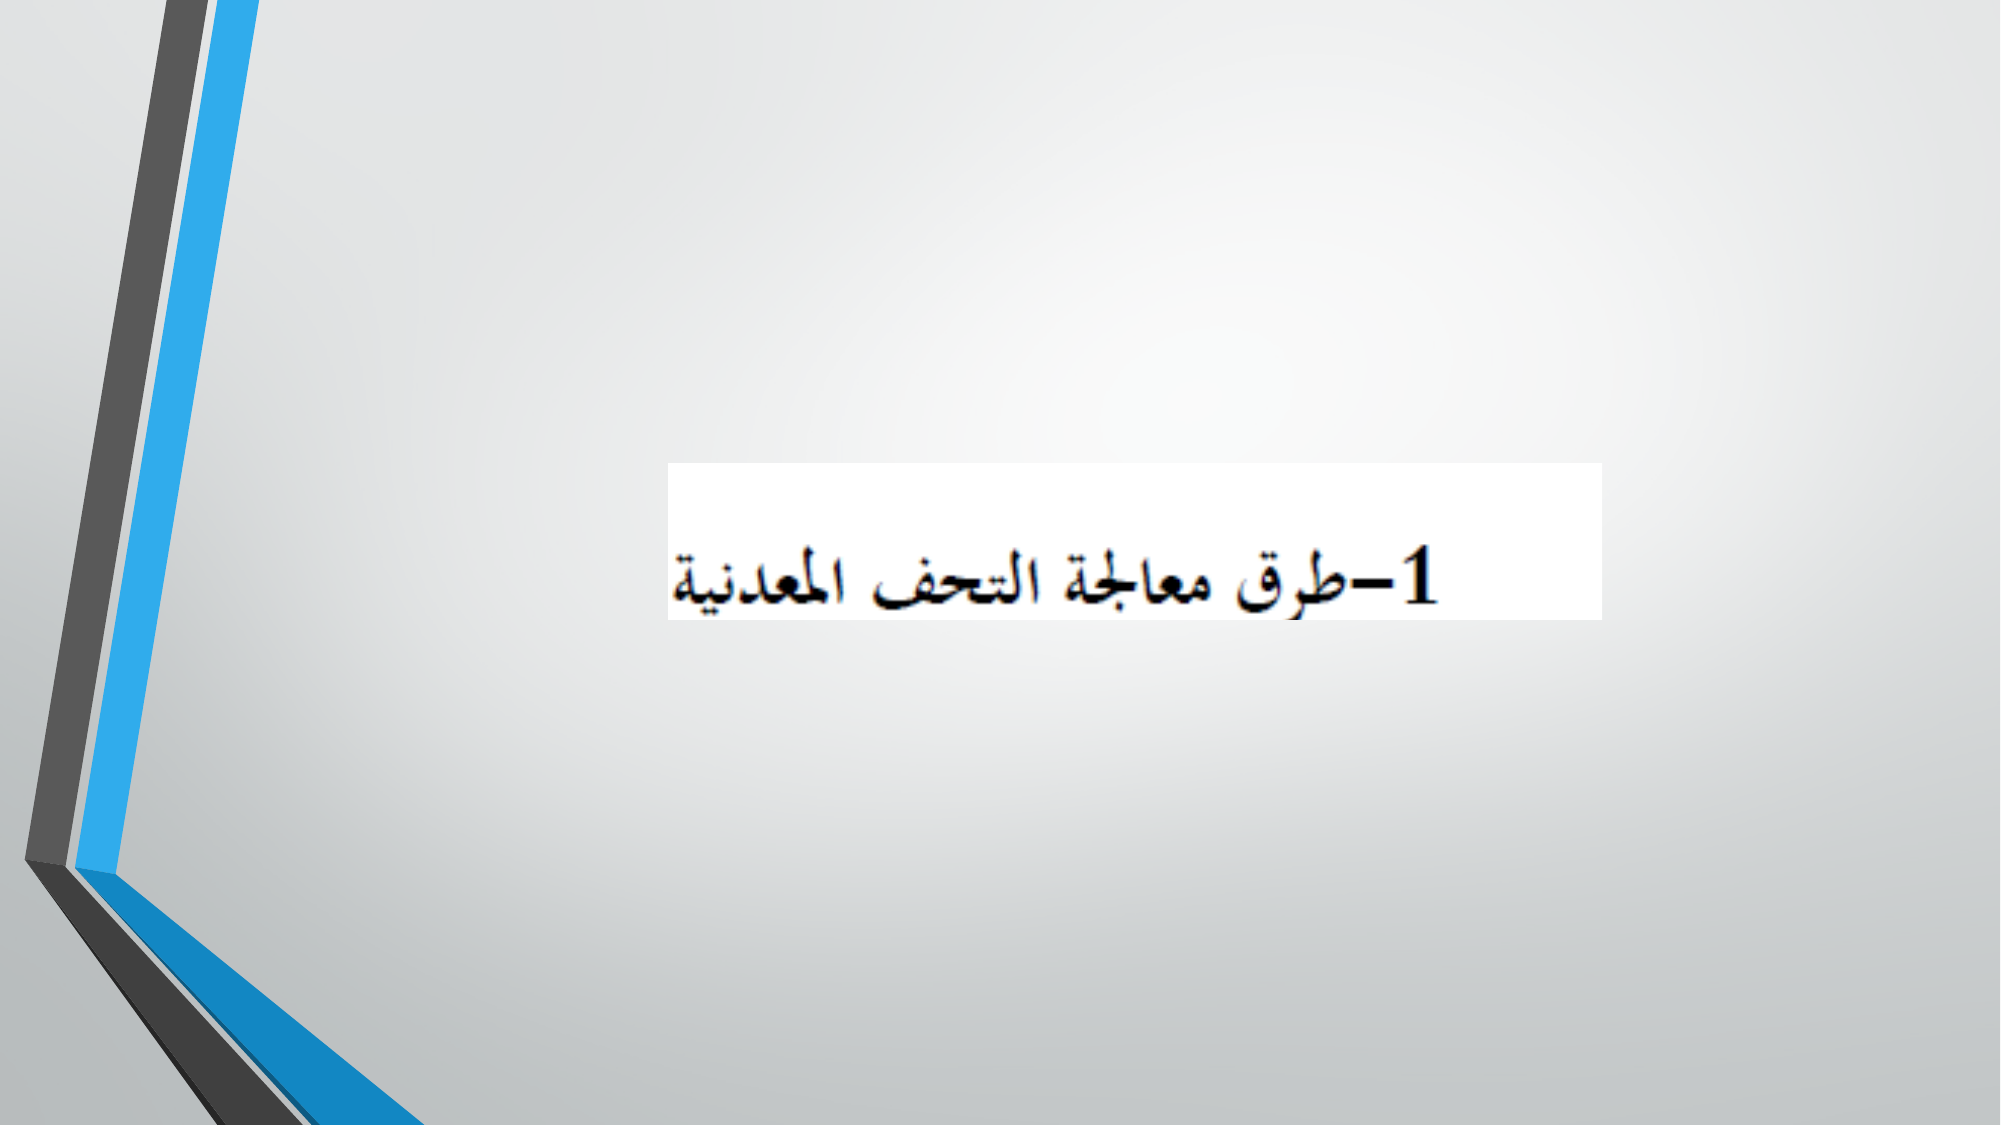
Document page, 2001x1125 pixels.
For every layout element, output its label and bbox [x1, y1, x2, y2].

picture [668, 463, 1603, 620]
